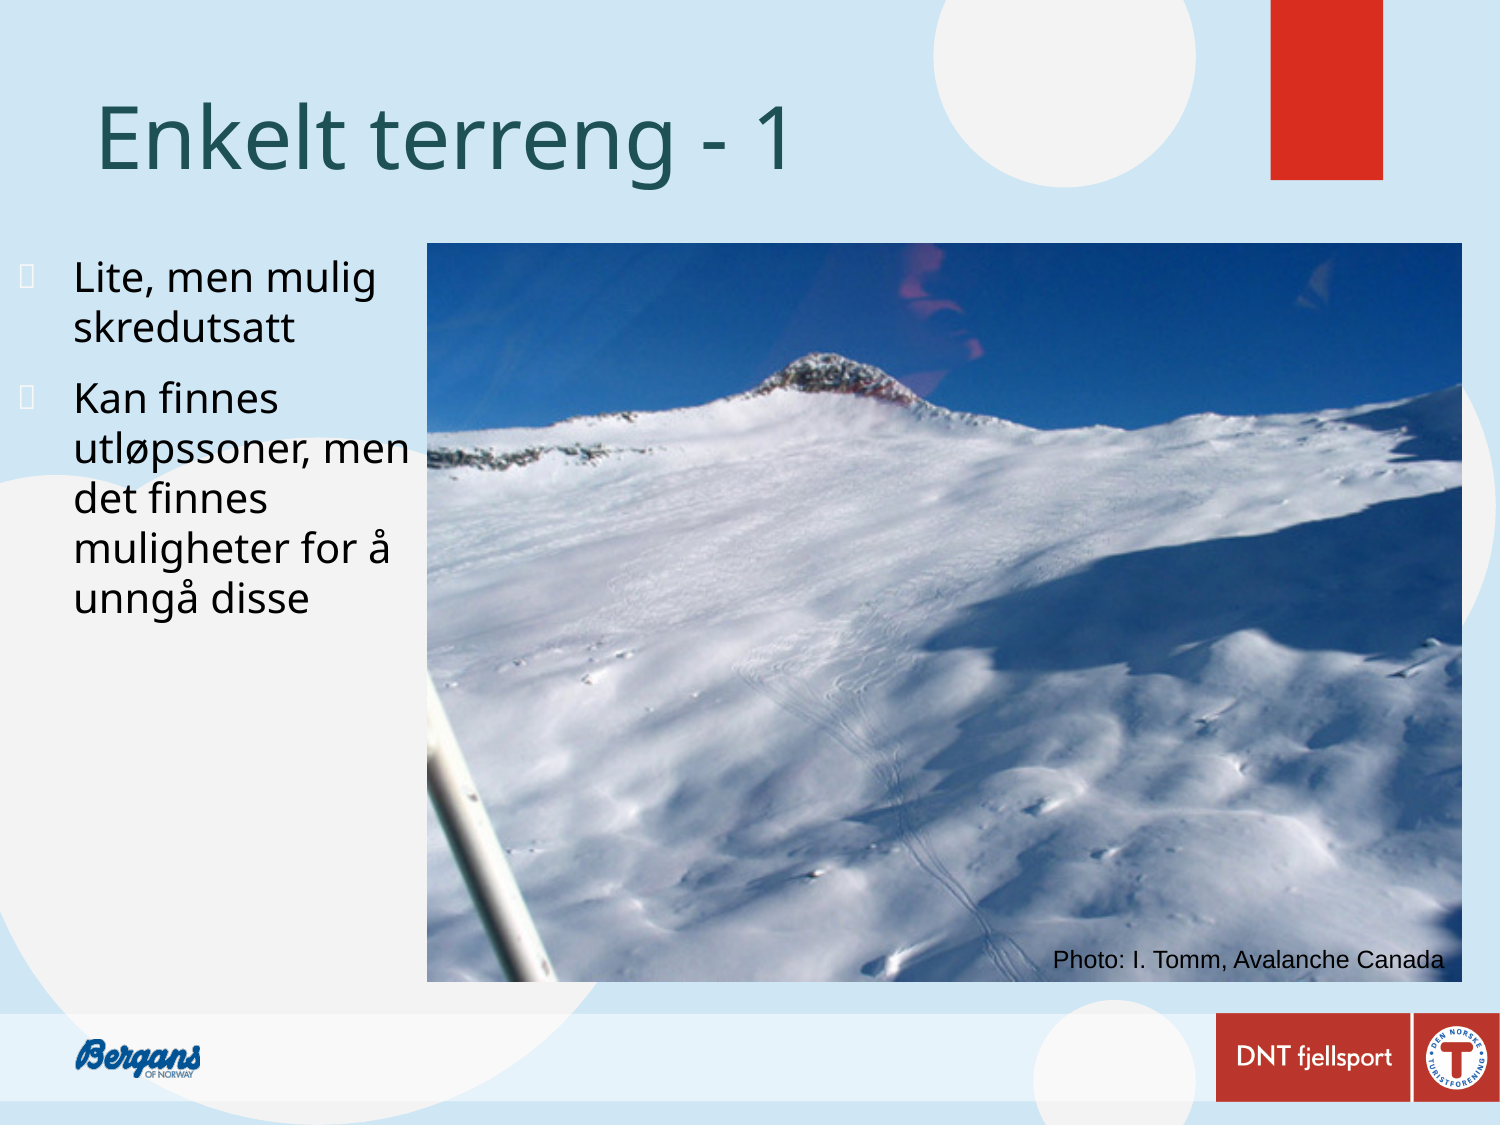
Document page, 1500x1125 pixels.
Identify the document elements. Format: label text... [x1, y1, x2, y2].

picture [427, 243, 1462, 982]
text_box [0, 1013, 1216, 1102]
title Enkelt terreng - 1 [79, 74, 1414, 243]
picture [75, 1039, 200, 1078]
text_box Photo: I. Tomm, Avalanche Canada [1038, 935, 1461, 981]
list Lite, men mulig skredutsatt Kan finnes utløpssoner, men det finnes muligheter for å unngå disse [2, 243, 427, 932]
picture [1216, 1013, 1500, 1102]
